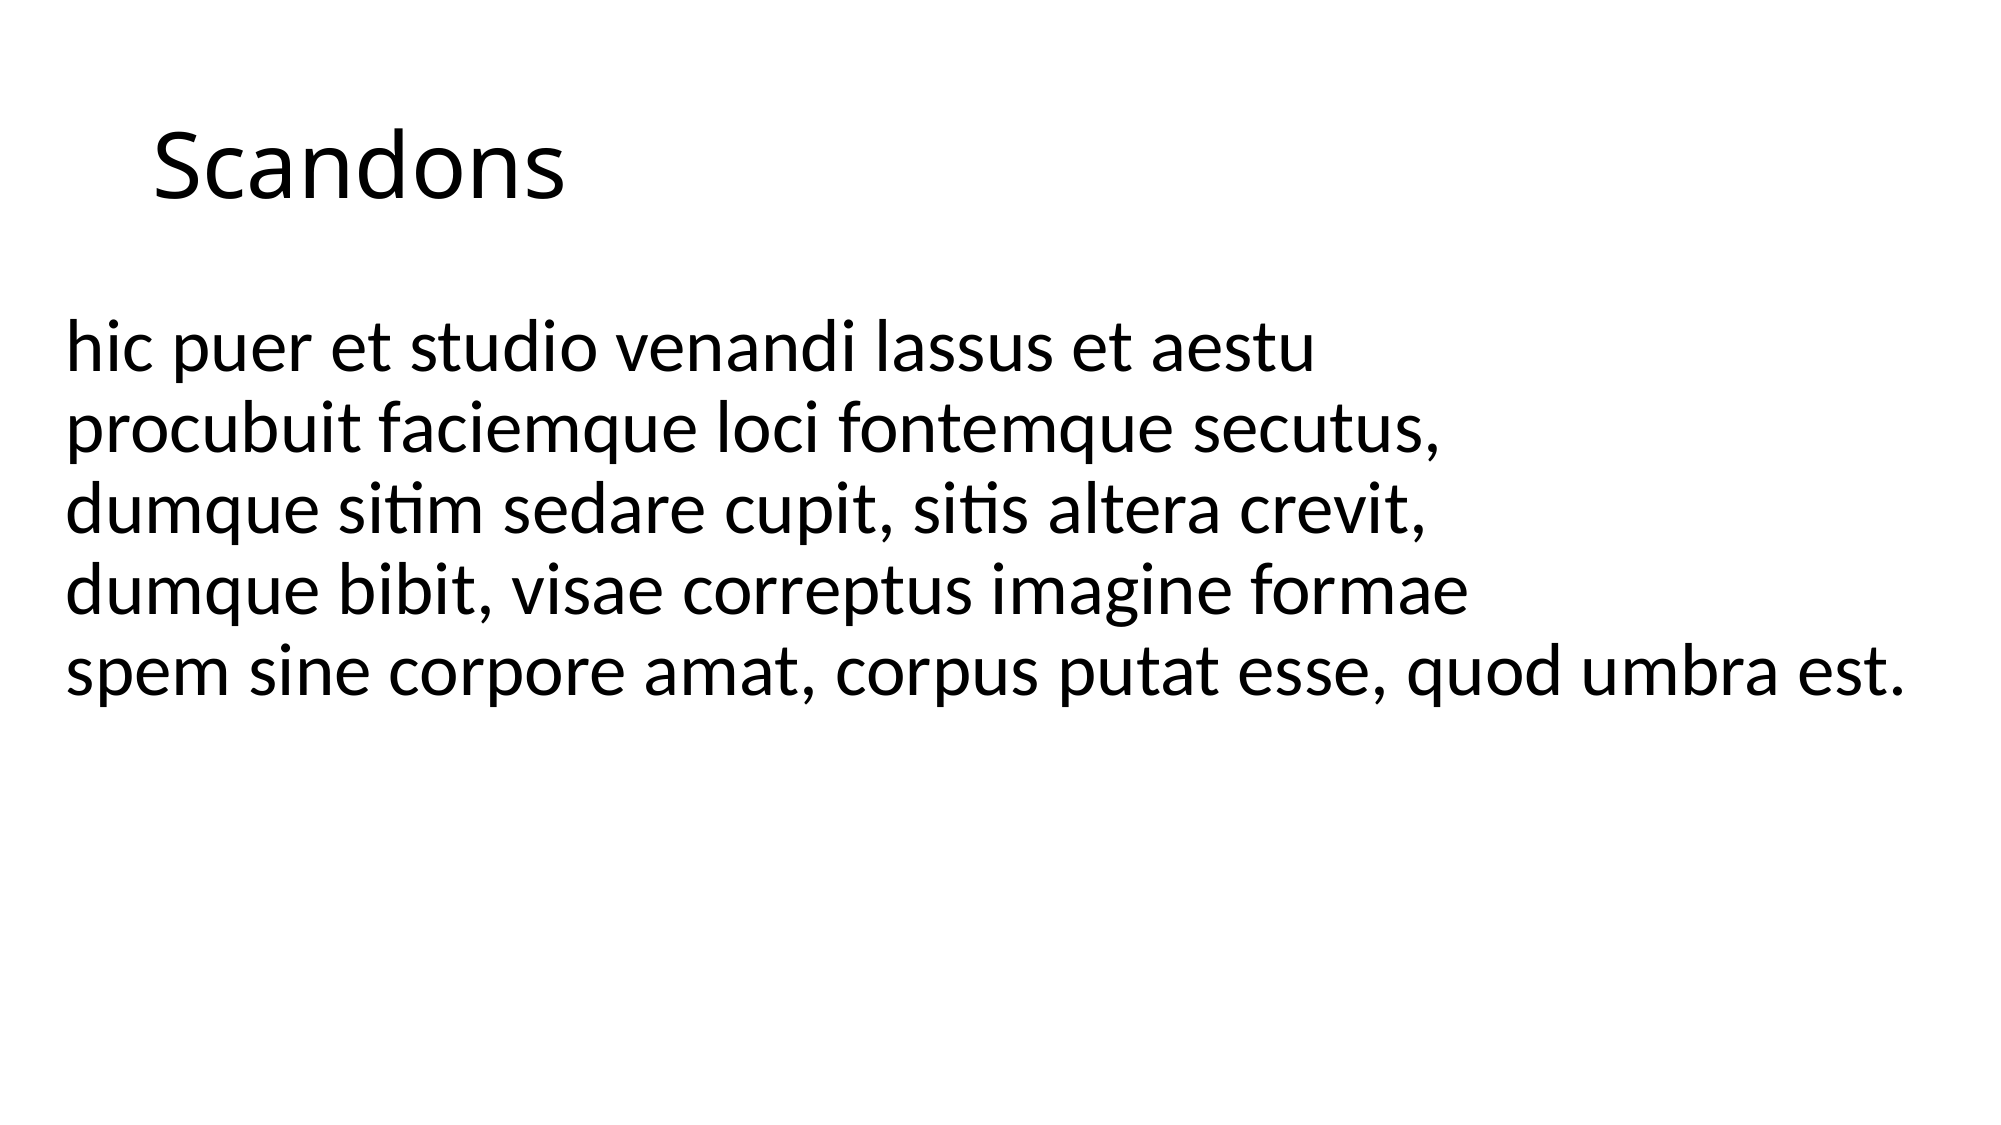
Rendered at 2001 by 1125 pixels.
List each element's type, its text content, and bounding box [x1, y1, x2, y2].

title Scandons [137, 59, 1863, 278]
list hic puer et studio venandi lassus et aestu procubuit faciemque loci fontemque secutus, dumque sitim sedare cupit, sitis altera crevit, dumque bibit, visae correptus imagine formae spem sine corpore amat, corpus putat esse, quod umbra est. [50, 299, 1956, 1014]
